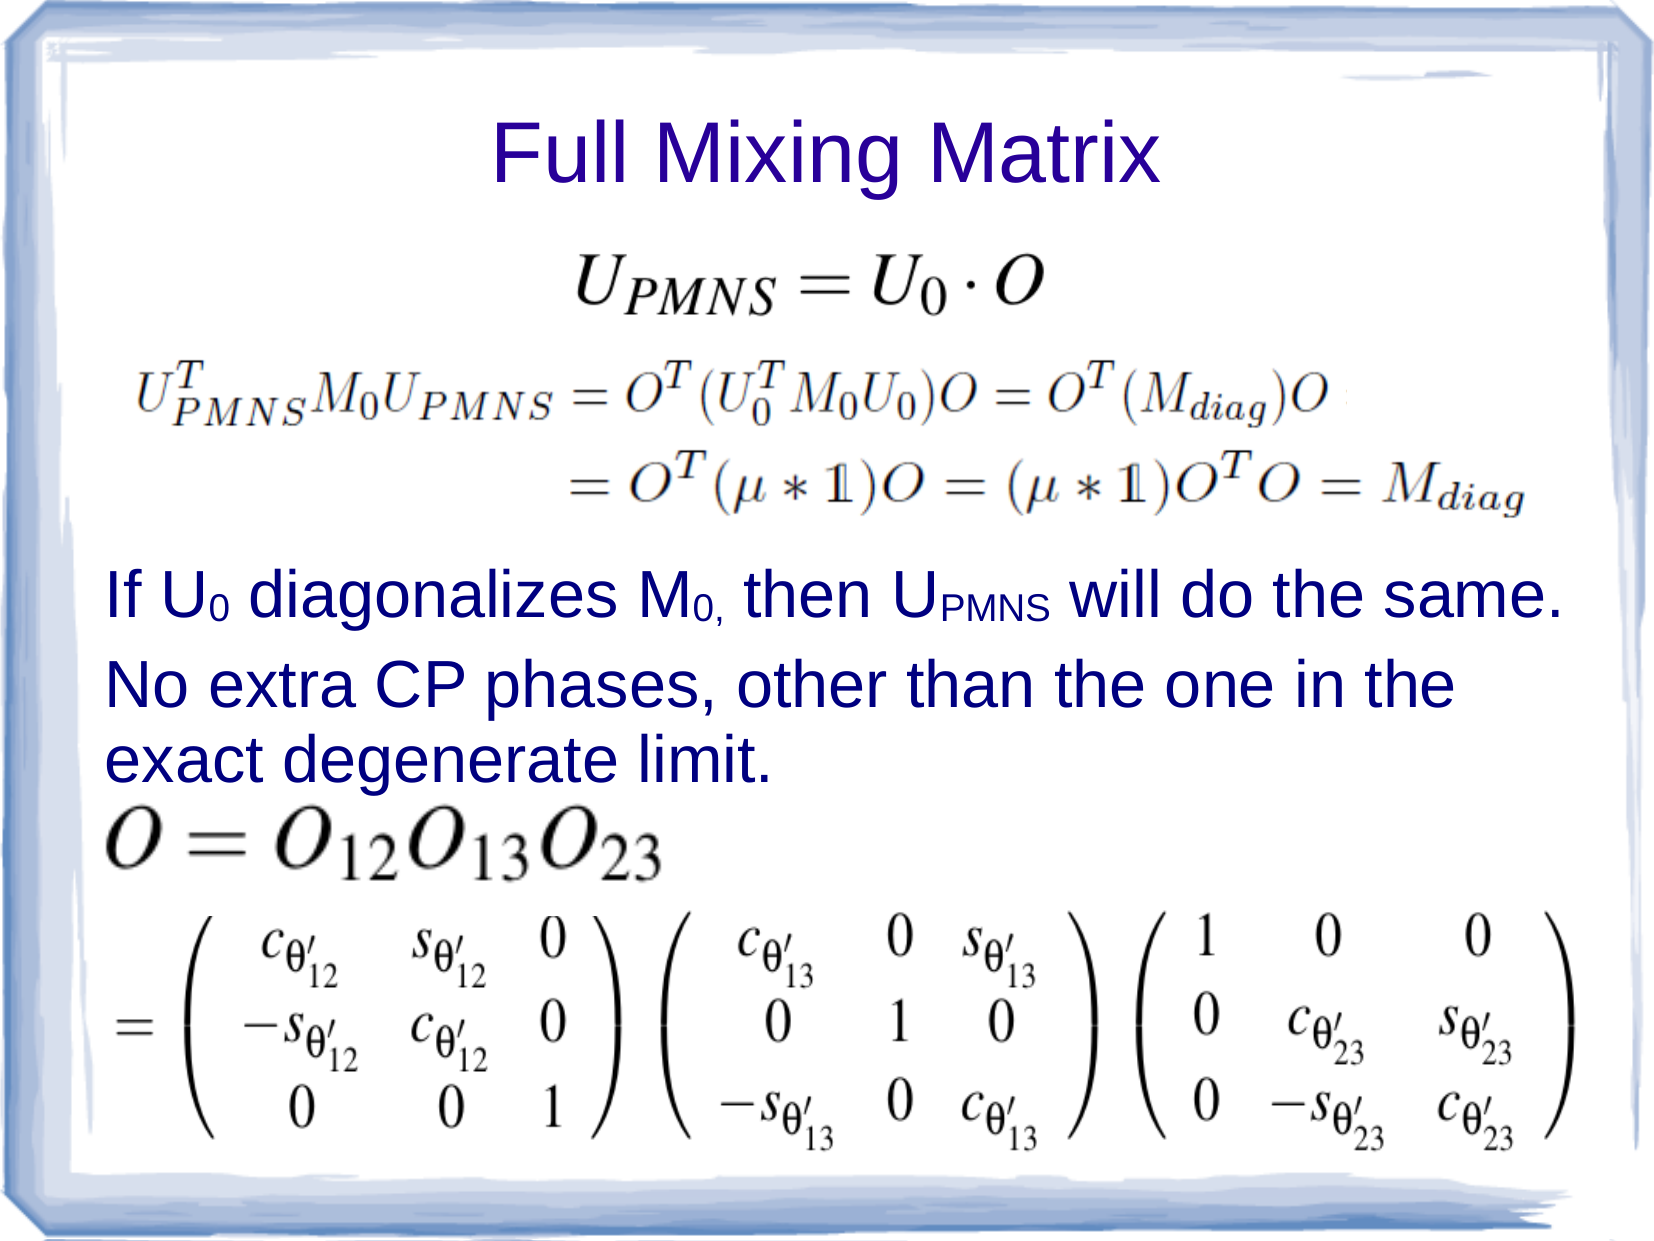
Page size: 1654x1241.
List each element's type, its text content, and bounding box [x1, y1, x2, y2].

picture [0, 0, 1654, 1241]
text_box No extra CP phases, other than the one in the exact degenerate limit. [90, 639, 1576, 878]
text_box If U0 diagonalizes M0, then UPMNS will do the same. [90, 549, 1591, 640]
title Full Mixing Matrix [82, 49, 1571, 257]
